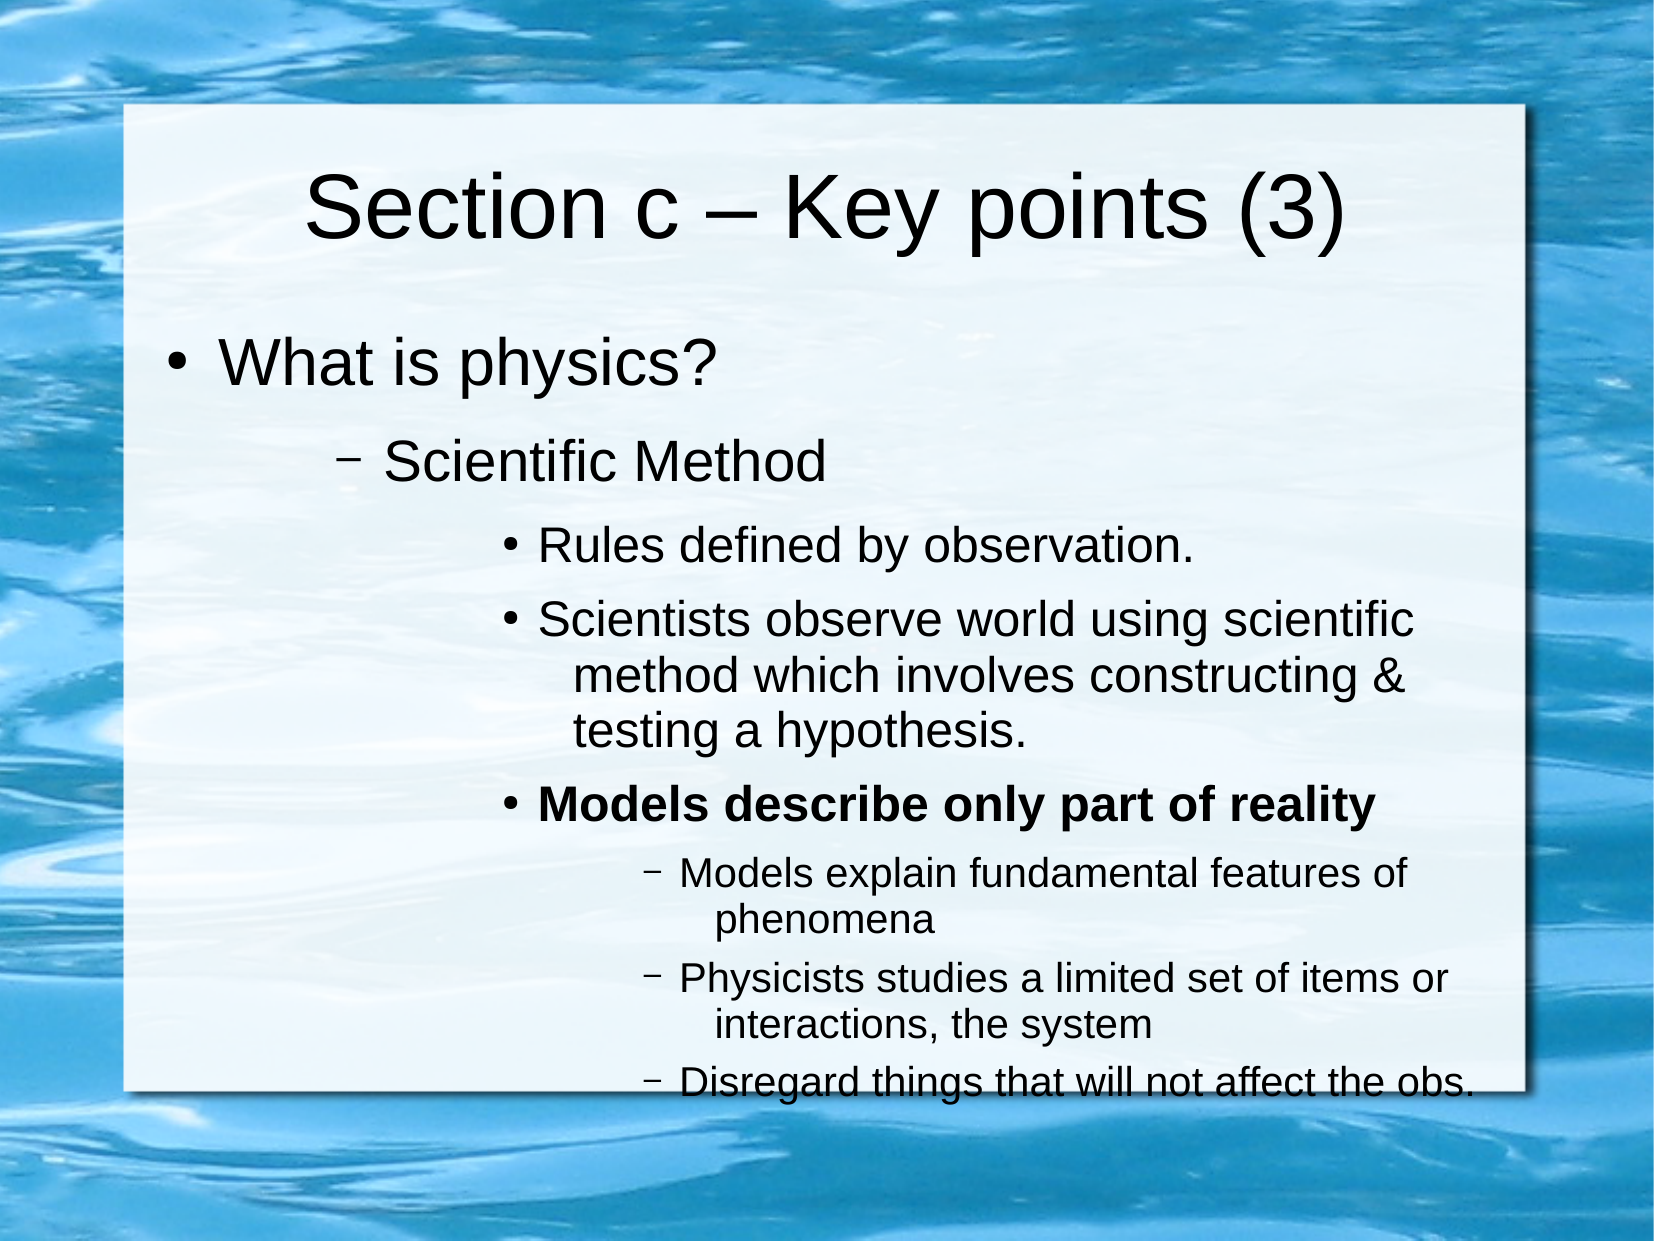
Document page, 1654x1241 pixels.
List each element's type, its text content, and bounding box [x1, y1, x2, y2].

title Section c – Key points (3) [147, 125, 1506, 288]
list What is physics? Scientific Method Rules defined by observation. Scientists observe world using scientific method which involves constructing & testing a hypothesis. Models describe only part of reality Models explain fundamental features of phenomena Physicists studies a limited set of items or interactions, the system Disregard things that will not affect the obs. [147, 324, 1506, 1129]
picture [0, 0, 1654, 1241]
